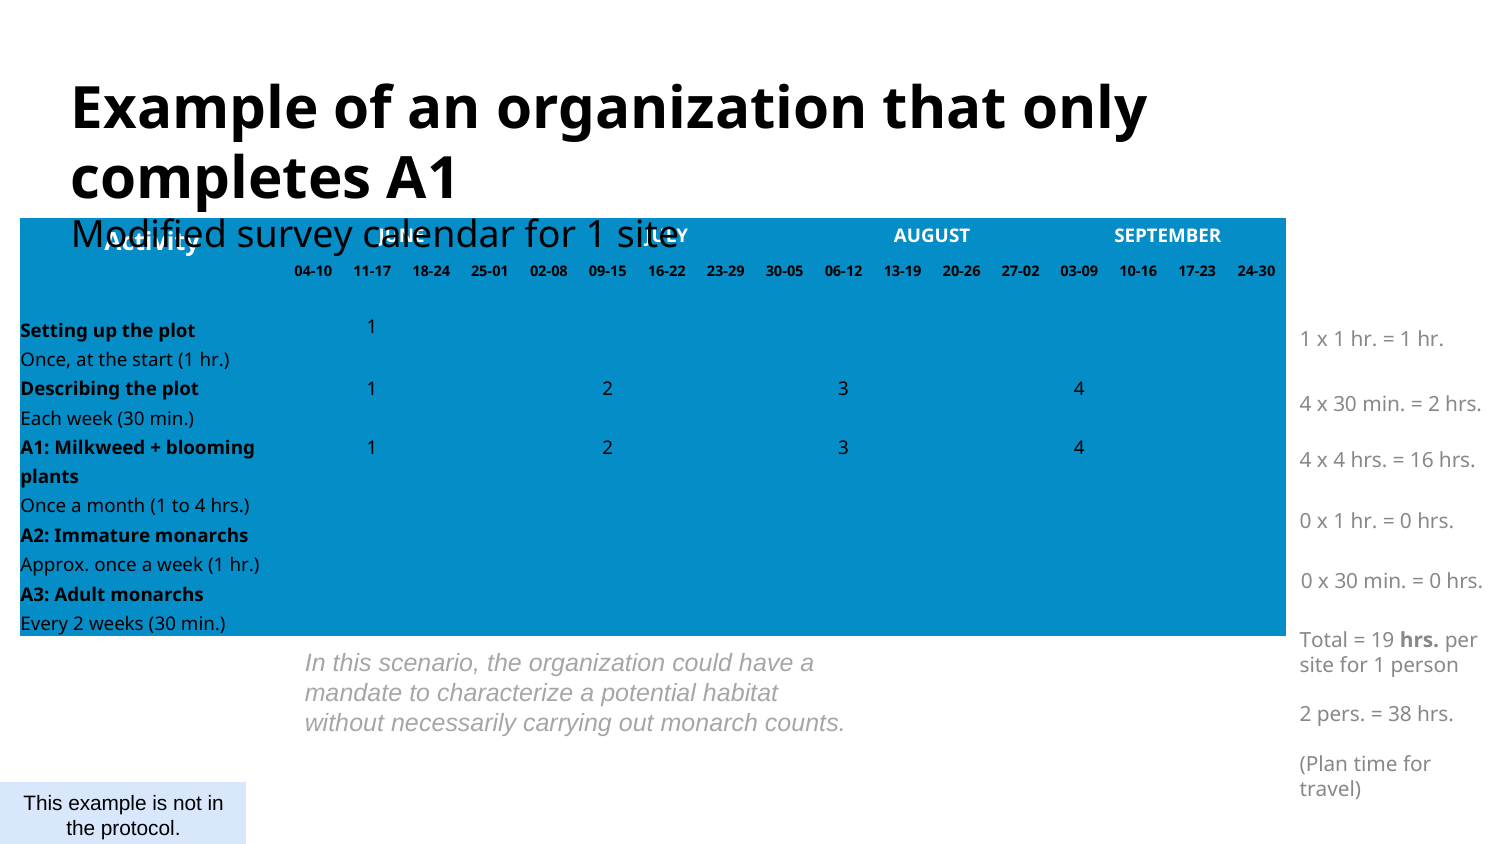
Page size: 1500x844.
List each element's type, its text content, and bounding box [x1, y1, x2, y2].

table_cell [755, 372, 814, 431]
text_box Example of an organization that only completes A1 Modified survey calendar for 1 site [55, 55, 1445, 202]
table_cell [1109, 519, 1168, 577]
table_cell [519, 313, 578, 372]
table_cell [461, 372, 519, 431]
table_cell [1050, 519, 1109, 577]
table_cell Setting up the plot Once, at the start (1 hr.) [20, 313, 284, 372]
table_cell [578, 577, 637, 636]
table_cell [814, 313, 873, 372]
table_cell 11-17 [343, 258, 402, 313]
table_cell [519, 577, 578, 636]
table_cell Describing the plot Each week (30 min.) [20, 372, 284, 431]
table_cell [402, 431, 461, 519]
table_cell [637, 372, 696, 431]
table_cell A1: Milkweed + blooming plants Once a month (1 to 4 hrs.) [20, 431, 284, 519]
table_cell [696, 519, 755, 577]
table_cell [1168, 313, 1227, 372]
table_header Activity [20, 218, 284, 258]
table_cell 30-05 [755, 258, 814, 313]
table_cell 27-02 [991, 258, 1050, 313]
table_cell 4 [1050, 372, 1109, 431]
table_cell [696, 431, 755, 519]
table_cell [519, 519, 578, 577]
table_cell [519, 431, 578, 519]
table_cell [991, 313, 1050, 372]
table_cell [1109, 431, 1168, 519]
table_cell [284, 313, 343, 372]
table_header Activity [208, 229, 220, 245]
table_cell [284, 372, 343, 431]
table_cell [461, 431, 519, 519]
table_cell [20, 258, 284, 313]
text_box 4 x 30 min. = 2 hrs. [1284, 376, 1500, 432]
table_cell 13-19 [873, 258, 932, 313]
table_cell [1227, 313, 1286, 372]
table_cell [873, 577, 932, 636]
table_cell [402, 313, 461, 372]
table_header JULY [519, 218, 814, 258]
table_cell [402, 577, 461, 636]
table_cell [991, 519, 1050, 577]
table_cell [755, 313, 814, 372]
table_cell [637, 313, 696, 372]
table_cell [814, 577, 873, 636]
table_cell [402, 519, 461, 577]
table_cell A3: Adult monarchs Every 2 weeks (30 min.) [20, 577, 284, 636]
table_cell 1 [343, 431, 402, 519]
table_cell [461, 519, 519, 577]
table_cell [1168, 519, 1227, 577]
table_cell [637, 519, 696, 577]
table_cell [873, 431, 932, 519]
table_cell [696, 372, 755, 431]
text_box In this scenario, the organization could have a mandate to characterize a potential habitat without necessarily carrying out monarch counts. [289, 639, 870, 746]
text_box This example is not in the protocol. [0, 782, 246, 844]
table_cell [1227, 519, 1286, 577]
table_cell [755, 519, 814, 577]
table_cell [1227, 577, 1286, 636]
text_box 4 x 4 hrs. = 16 hrs. [1284, 432, 1500, 489]
text_box 0 x 1 hr. = 0 hrs. [1284, 492, 1500, 550]
text_box 0 x 30 min. = 0 hrs. [1285, 552, 1500, 610]
table_cell [932, 431, 991, 519]
table_cell [461, 577, 519, 636]
text_box Total = 19 hrs. per site for 1 person 2 pers. = 38 hrs. (Plan time for travel) [1284, 611, 1500, 793]
table_cell [932, 313, 991, 372]
table_cell 3 [814, 372, 873, 431]
table_cell [519, 372, 578, 431]
table_cell 06-12 [814, 258, 873, 313]
table_cell [1050, 577, 1109, 636]
table_cell [637, 577, 696, 636]
table_cell 20-26 [932, 258, 991, 313]
table_cell 2 [578, 431, 637, 519]
table_cell 16-22 [637, 258, 696, 313]
table_cell [578, 313, 637, 372]
table_cell [284, 519, 343, 577]
table_cell 10-16 [1109, 258, 1168, 313]
table_cell 09-15 [578, 258, 637, 313]
table_cell [343, 577, 402, 636]
table_cell 23-29 [696, 258, 755, 313]
table_cell 4 [1050, 431, 1109, 519]
table_header JUNE [284, 218, 519, 258]
table_cell [1050, 313, 1109, 372]
table_cell [873, 313, 932, 372]
table_cell [873, 372, 932, 431]
table_cell [1227, 372, 1286, 431]
table_cell [1168, 372, 1227, 431]
table_cell [343, 519, 402, 577]
table_cell [1109, 372, 1168, 431]
table_cell 17-23 [1168, 258, 1227, 313]
table_cell [932, 519, 991, 577]
table_cell [284, 577, 343, 636]
table_cell [1168, 577, 1227, 636]
table_cell [873, 519, 932, 577]
table_cell [991, 577, 1050, 636]
table_cell [814, 519, 873, 577]
table_cell [1109, 313, 1168, 372]
table_cell 02-08 [519, 258, 578, 313]
table_cell A2: Immature monarchs Approx. once a week (1 hr.) [20, 519, 284, 577]
table_cell [1168, 431, 1227, 519]
table_cell [755, 431, 814, 519]
table_header SEPTEMBER [1050, 218, 1286, 258]
table_cell [402, 372, 461, 431]
table_cell 04-10 [284, 258, 343, 313]
table_cell 25-01 [461, 258, 519, 313]
table_cell [637, 431, 696, 519]
table_cell 24-30 [1227, 258, 1286, 313]
table_header AUGUST [814, 218, 1050, 258]
table_cell [991, 372, 1050, 431]
table_cell 18-24 [402, 258, 461, 313]
table_cell [932, 577, 991, 636]
table_cell [932, 372, 991, 431]
table_header Activity [132, 229, 144, 244]
table_cell [696, 313, 755, 372]
table_cell [1227, 431, 1286, 519]
table_cell 1 [343, 313, 402, 372]
table_cell [461, 313, 519, 372]
table_cell [578, 519, 637, 577]
text_box 1 x 1 hr. = 1 hr. [1284, 310, 1500, 368]
table_cell [755, 577, 814, 636]
table_cell [991, 431, 1050, 519]
table_cell 03-09 [1050, 258, 1109, 313]
table_cell [696, 577, 755, 636]
table_cell 1 [343, 372, 402, 431]
table_cell 2 [578, 372, 637, 431]
table_cell [1109, 577, 1168, 636]
table_cell [284, 431, 343, 519]
table_header JUNE [460, 229, 472, 245]
table_cell 3 [814, 431, 873, 519]
